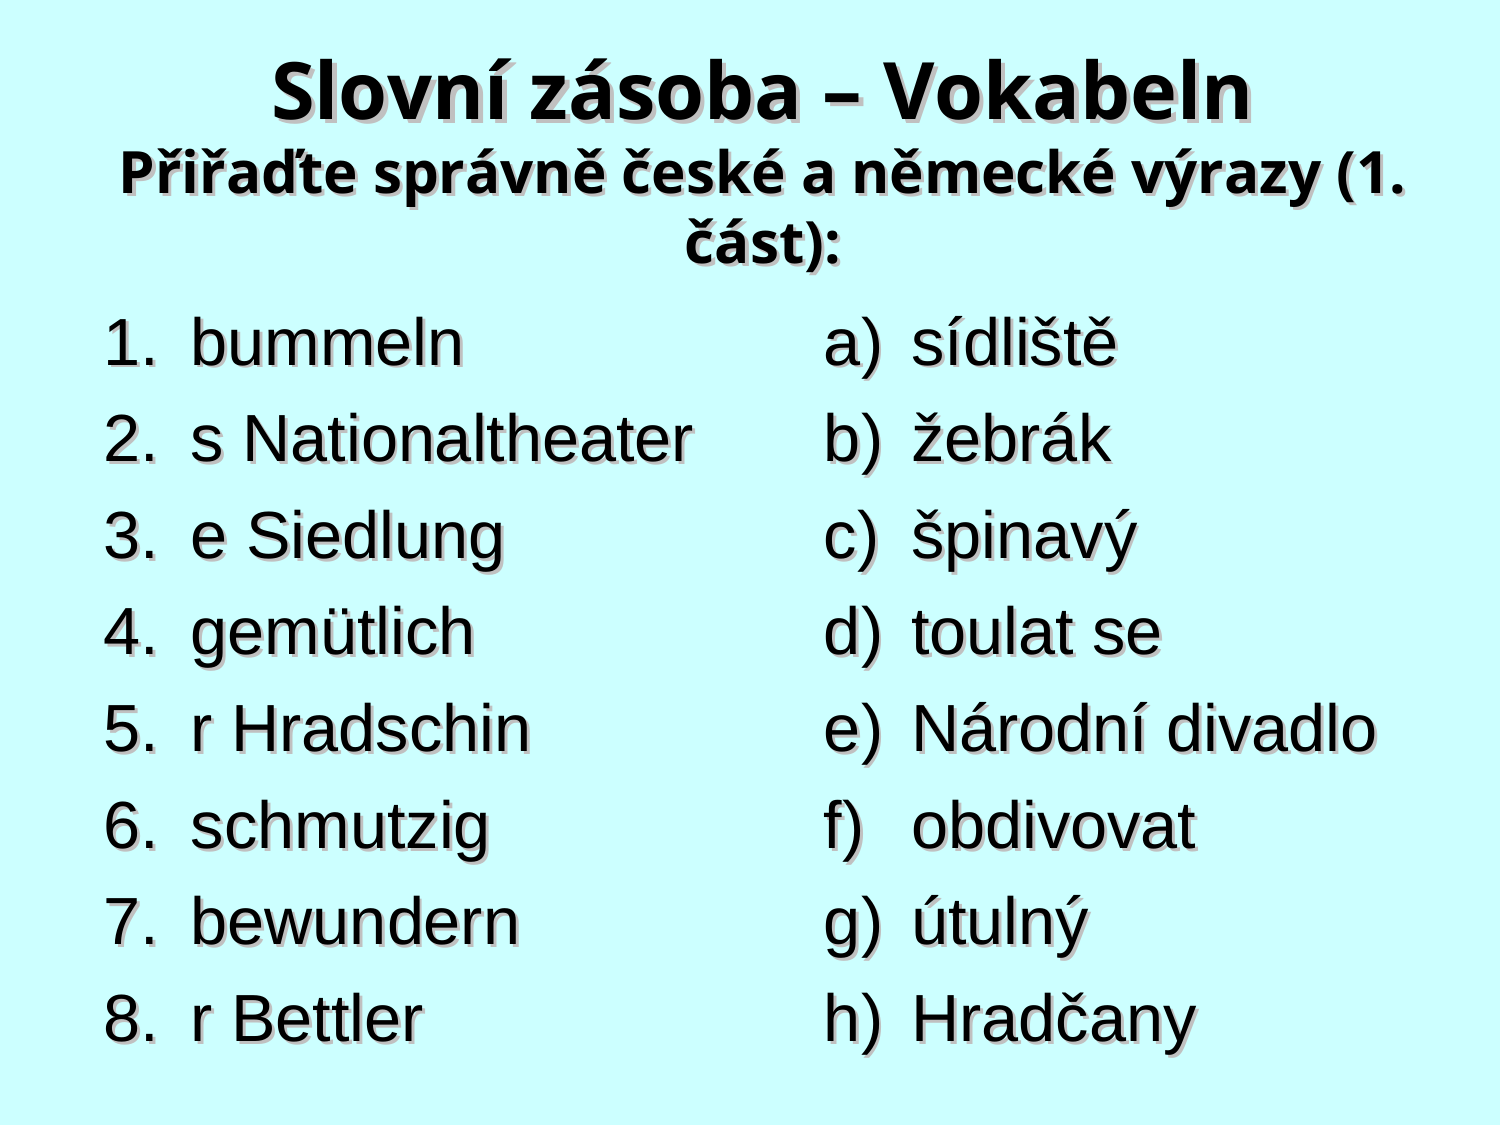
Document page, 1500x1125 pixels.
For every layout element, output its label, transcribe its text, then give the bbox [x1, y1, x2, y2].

list sídliště žebrák špinavý toulat se Národní divadlo obdivovat útulný Hradčany [809, 290, 1450, 1063]
list bummeln s Nationaltheater e Siedlung gemütlich r Hradschin schmutzig bewundern r Bettler [88, 290, 739, 1063]
title Slovní zásoba – Vokabeln Přiřaďte správně české a německé výrazy (1. část): [75, 32, 1451, 283]
